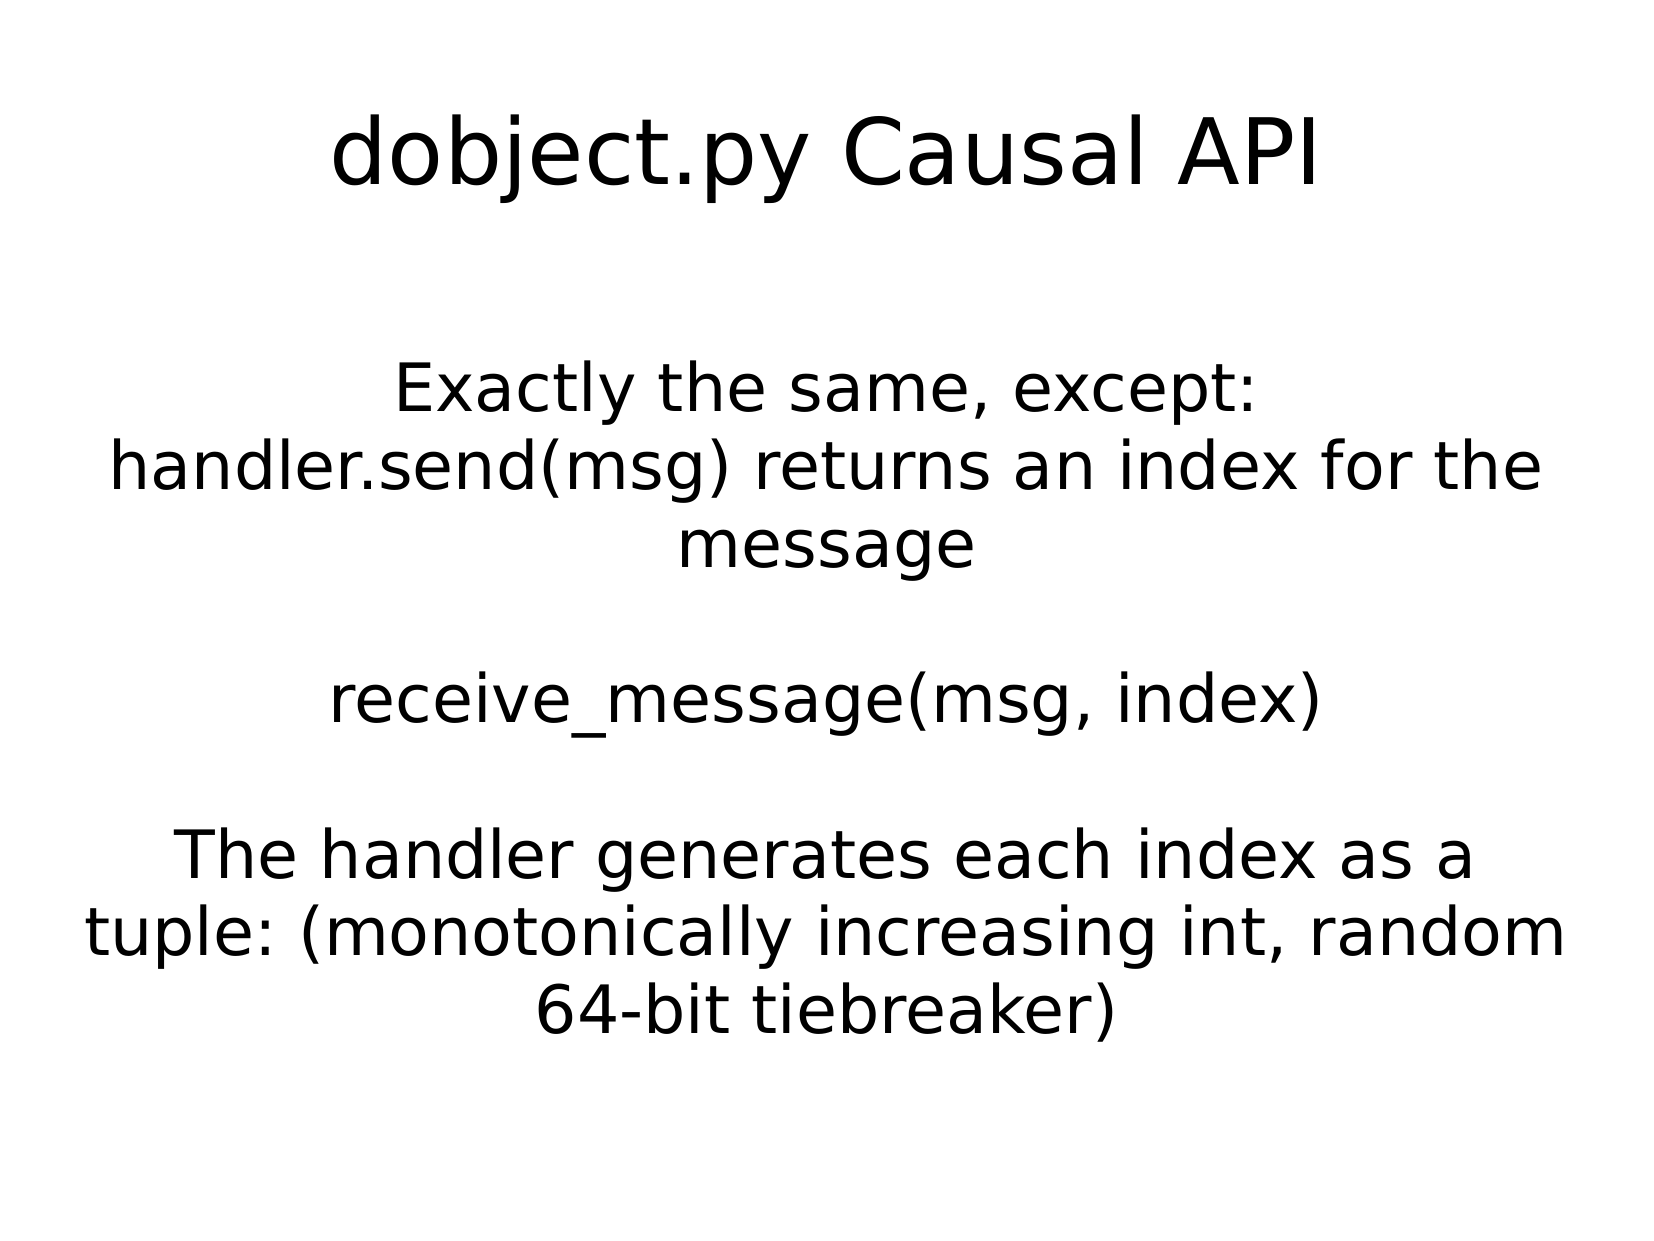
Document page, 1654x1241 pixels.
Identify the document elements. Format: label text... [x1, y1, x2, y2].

subtitle Exactly the same, except: handler.send(msg) returns an index for the message receive_message(msg, index) The handler generates each index as a tuple: (monotonically increasing int, random 64-bit tiebreaker) [82, 297, 1571, 1102]
title dobject.py Causal API [82, 56, 1571, 250]
